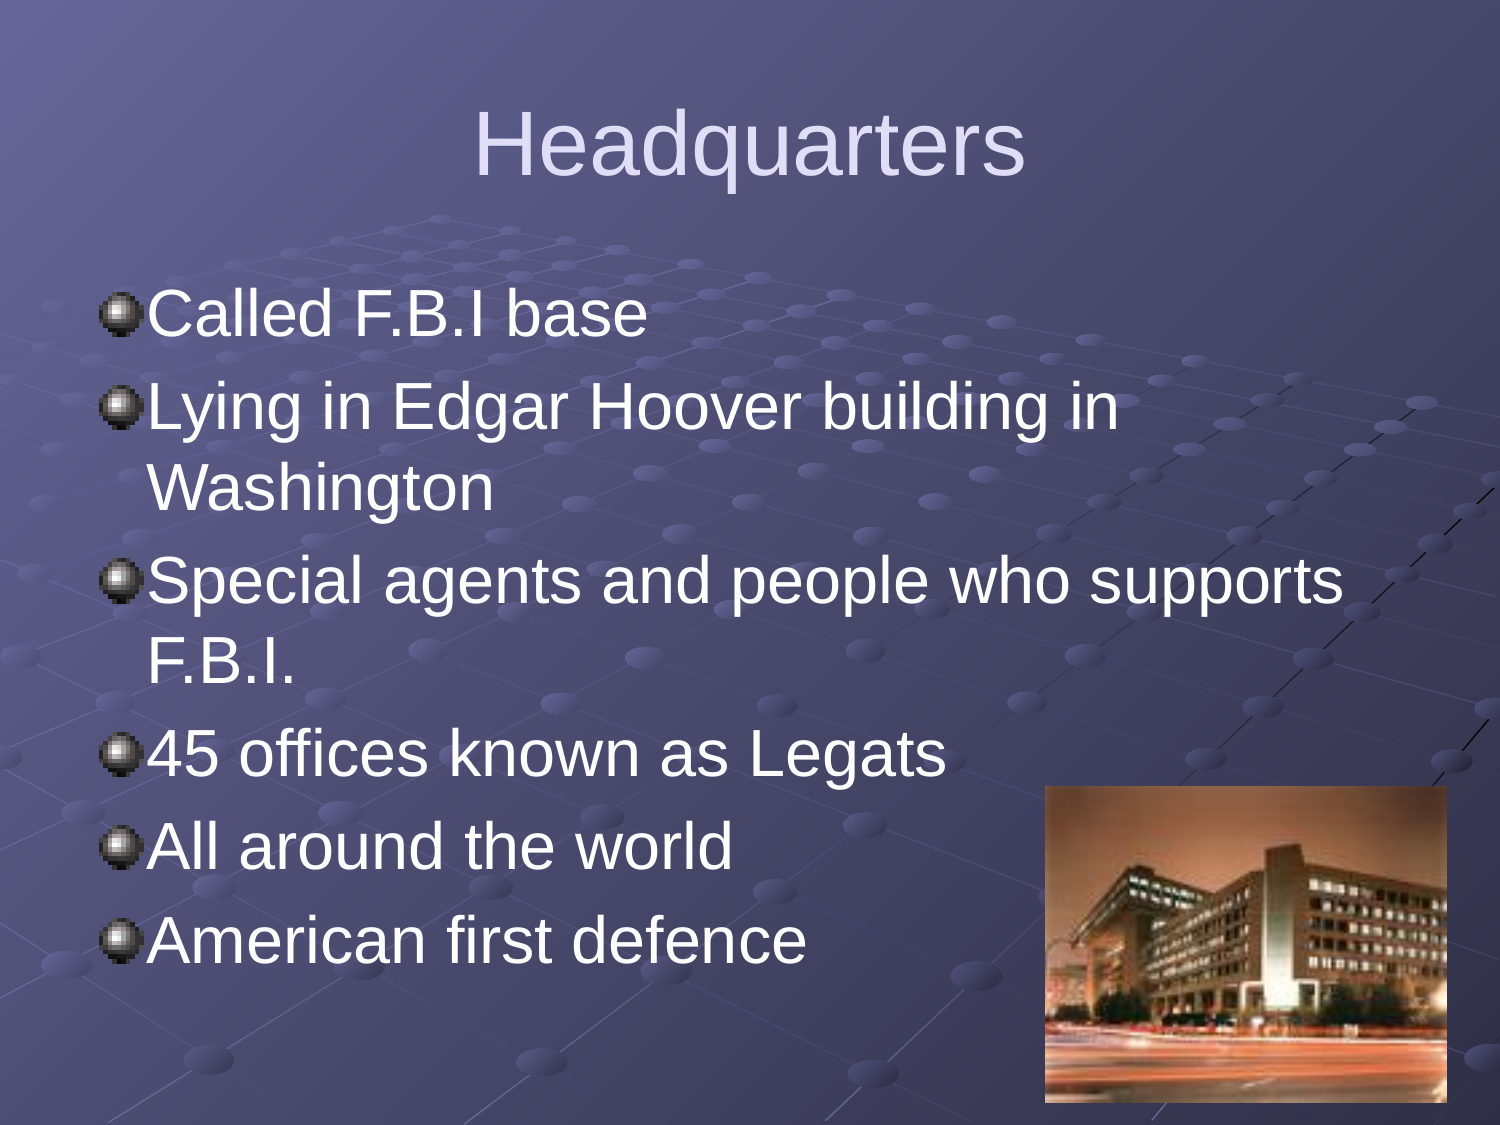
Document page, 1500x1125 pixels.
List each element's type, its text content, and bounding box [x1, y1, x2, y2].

list Called F.B.I base Lying in Edgar Hoover building in Washington Special agents and people who supports F.B.I. 45 offices known as Legats All around the world American first defence [75, 262, 1425, 1007]
title Headquarters [75, 45, 1425, 233]
picture [1045, 786, 1447, 1103]
